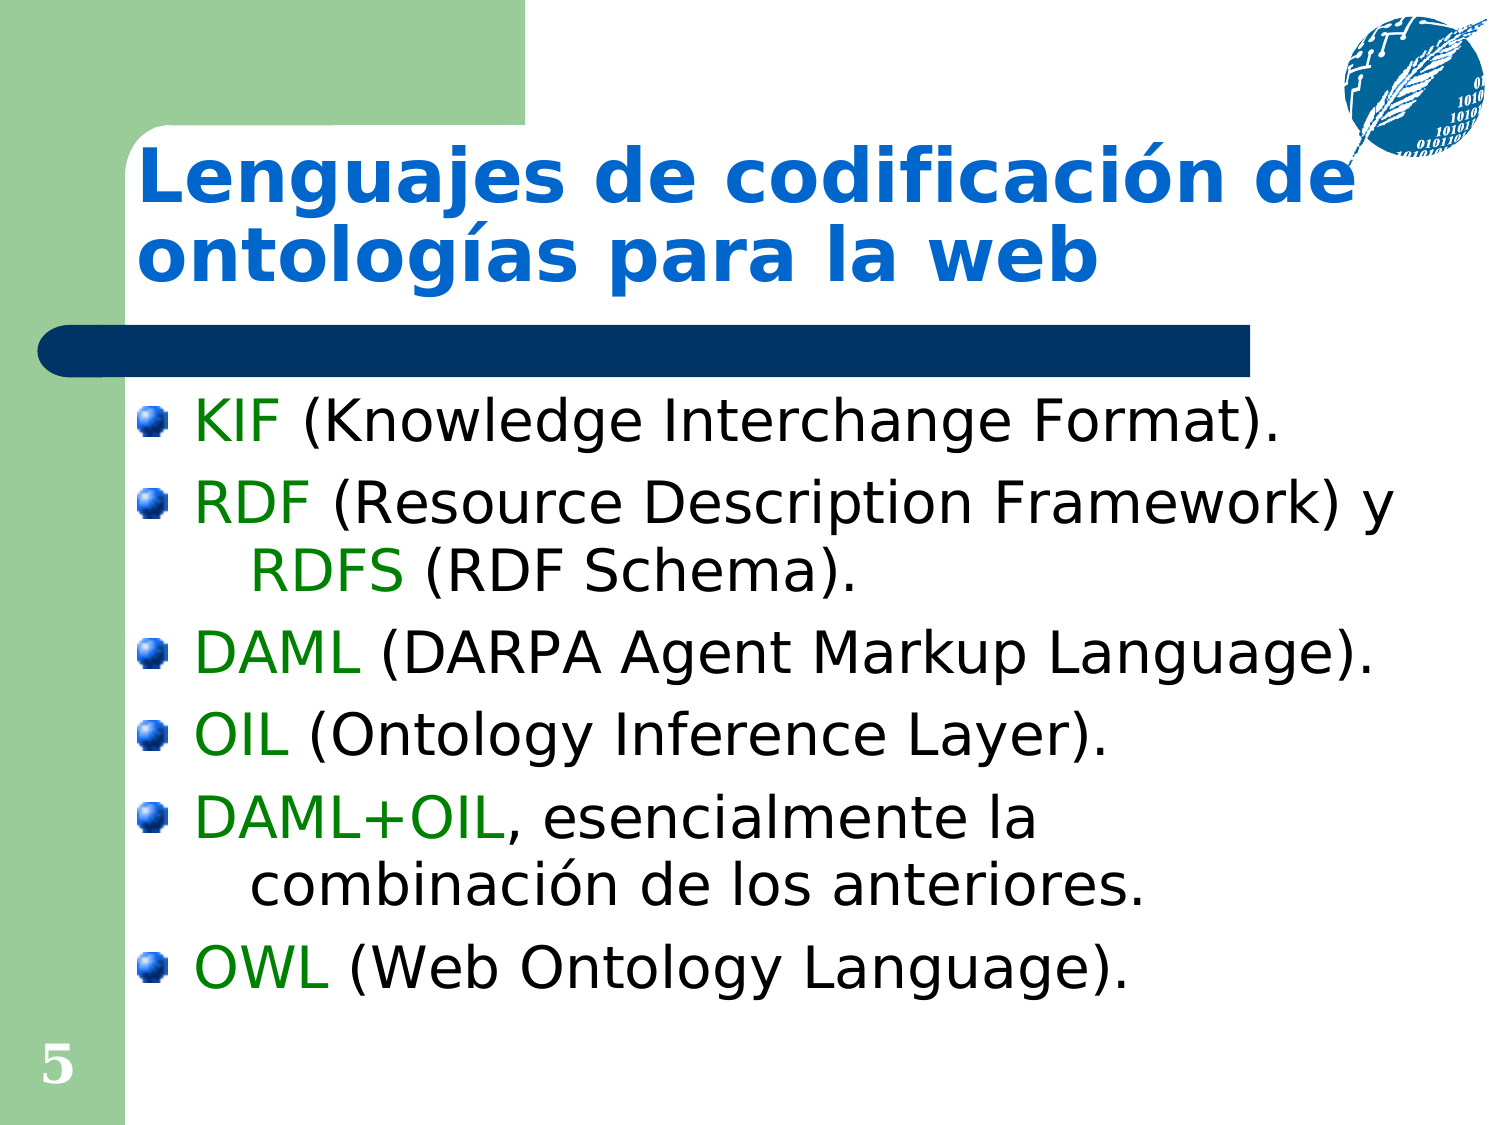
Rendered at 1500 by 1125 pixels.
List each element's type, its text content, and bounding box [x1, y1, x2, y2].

title Lenguajes de codificación de ontologías para la web [136, 135, 1414, 302]
picture [1416, 140, 1425, 149]
picture [1427, 138, 1431, 148]
picture [1341, 15, 1487, 172]
picture [1433, 139, 1440, 147]
list KIF (Knowledge Interchange Format). RDF (Resource Description Framework) y RDFS (RDF Schema). DAML (DARPA Agent Markup Language). OIL (Ontology Inference Layer). DAML+OIL, esencialmente la combinación de los anteriores. OWL (Web Ontology Language). [137, 387, 1400, 1045]
picture [1436, 127, 1450, 136]
